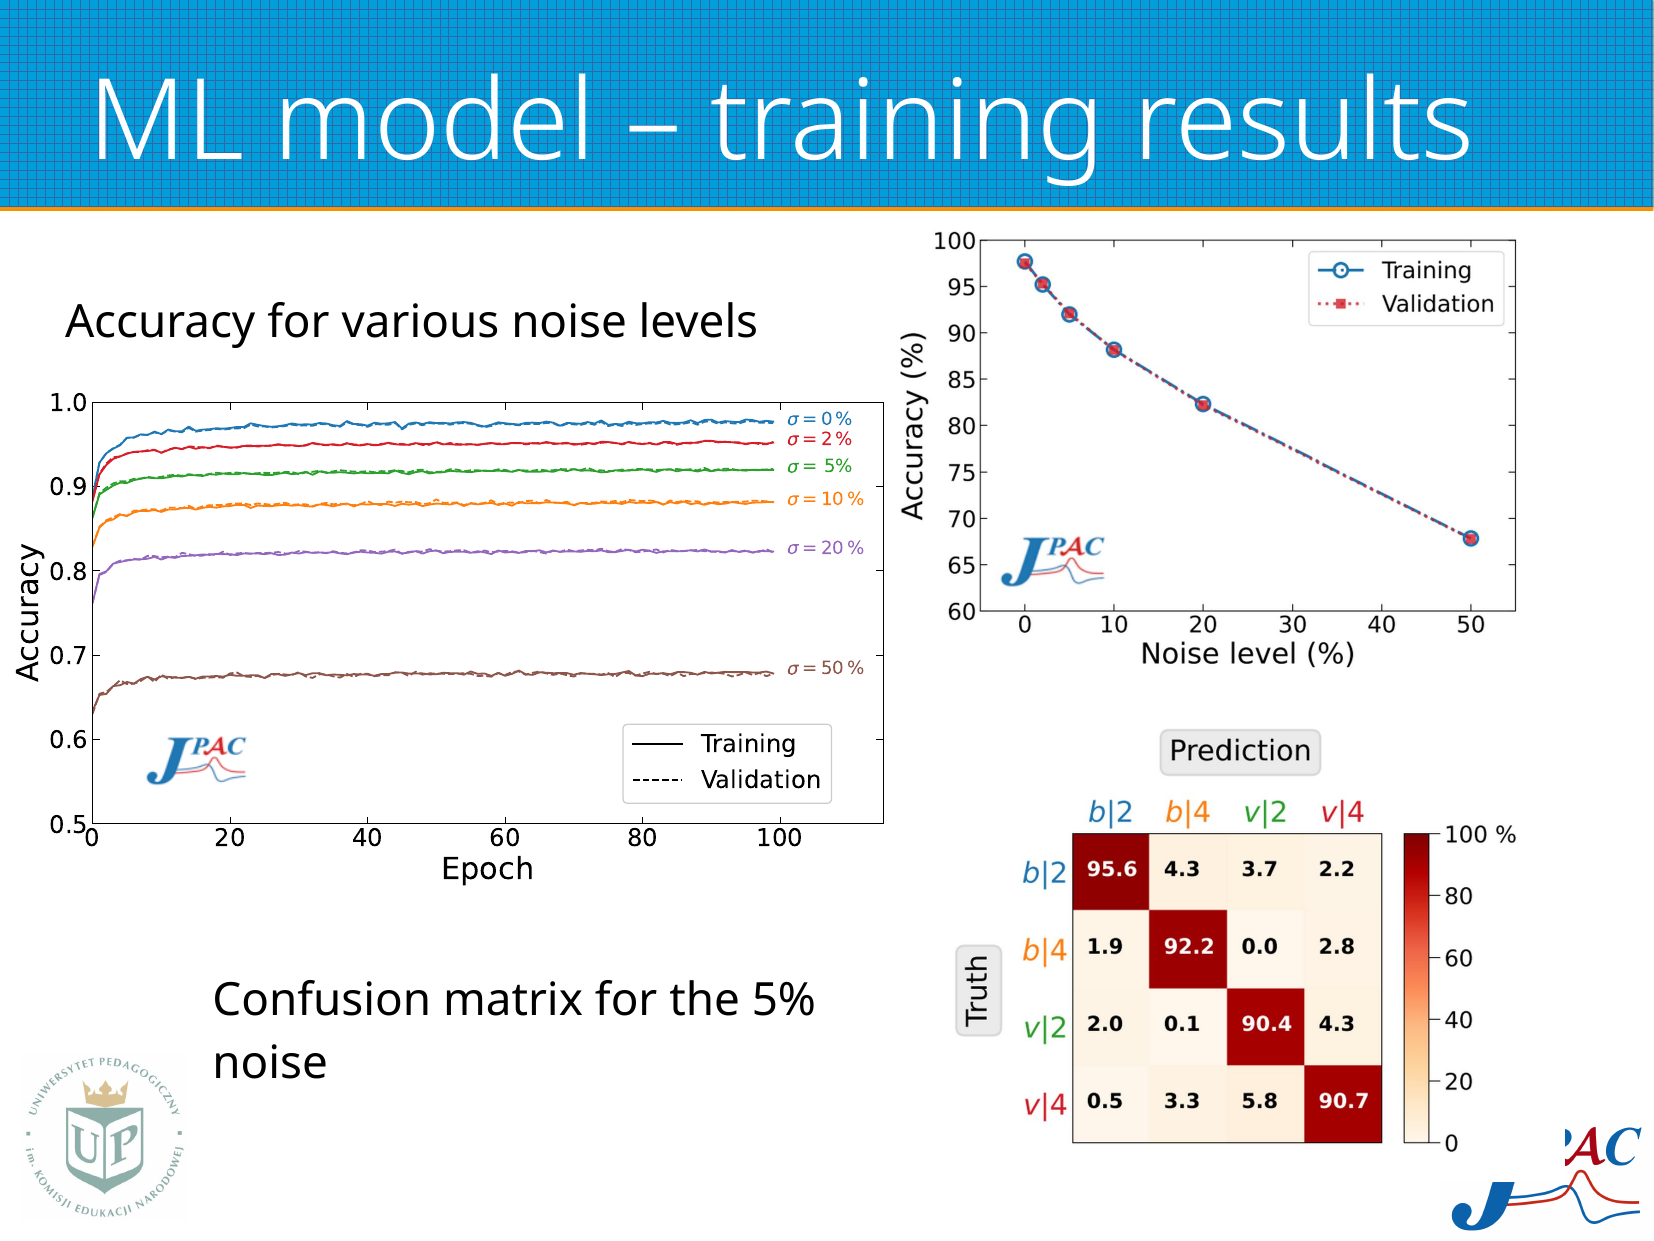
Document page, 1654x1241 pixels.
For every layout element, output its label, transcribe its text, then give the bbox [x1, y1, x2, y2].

text_box Confusion matrix for the 5% noise [206, 965, 893, 1093]
text_box Accuracy for various noise levels [59, 284, 857, 355]
picture [21, 1053, 188, 1221]
picture [6, 223, 1654, 1241]
title ML model – training results [88, 5, 1565, 193]
